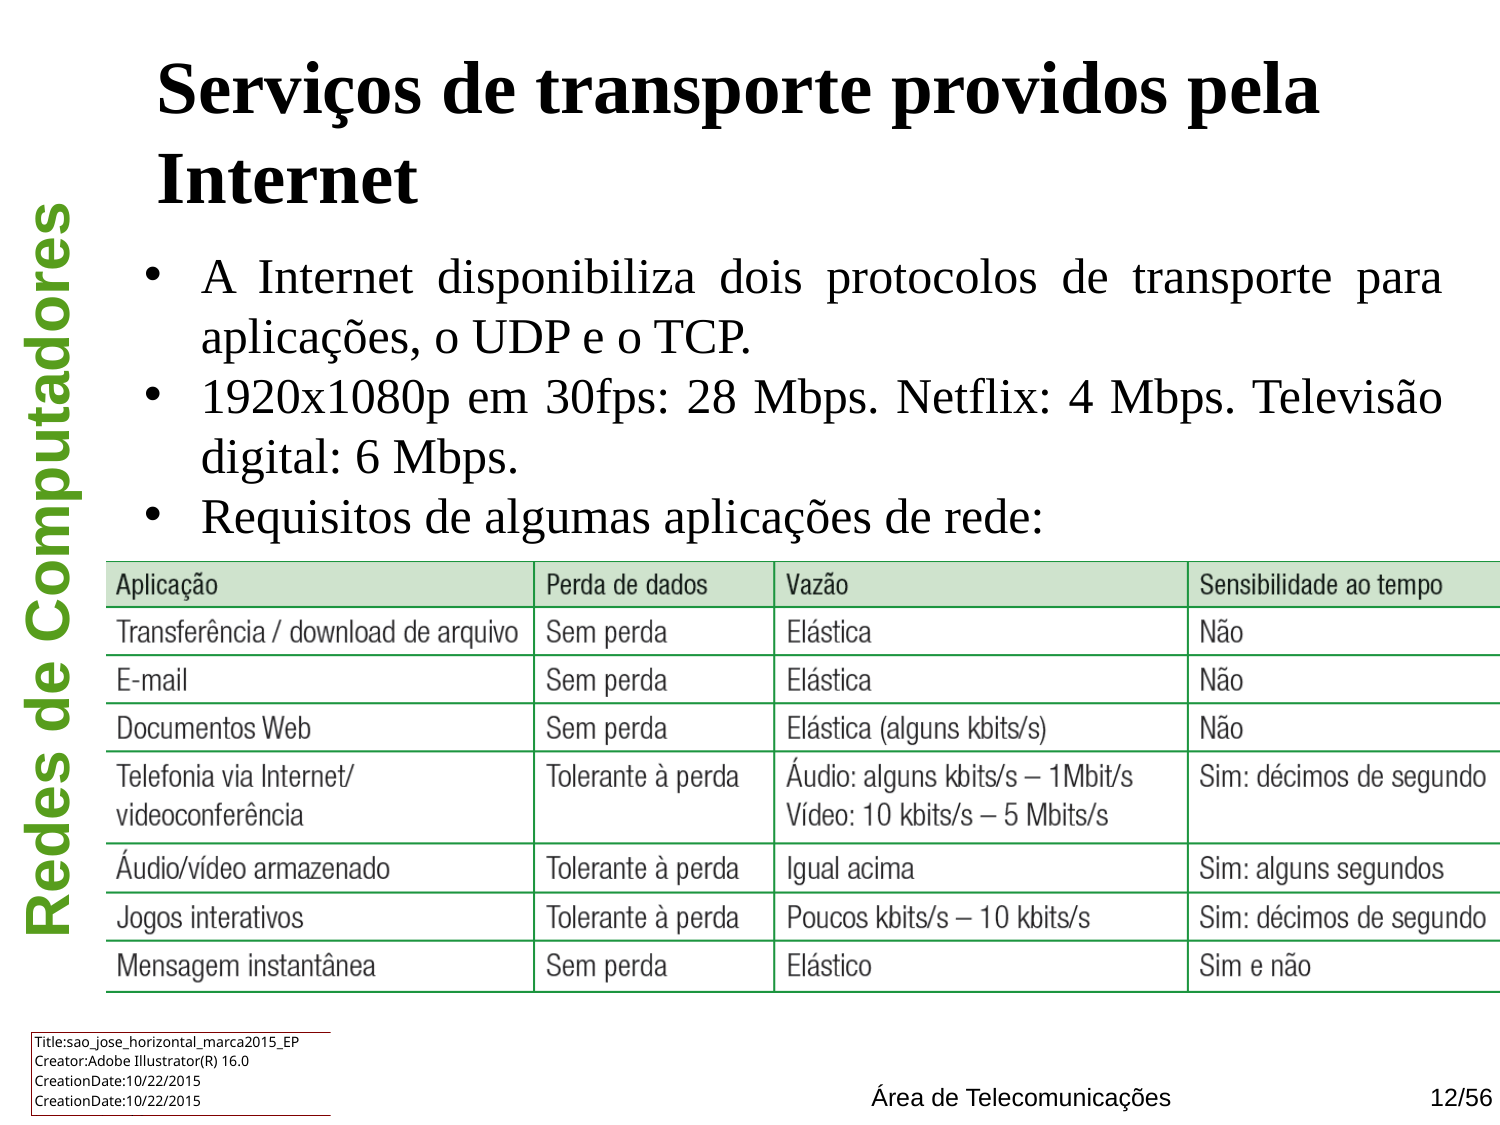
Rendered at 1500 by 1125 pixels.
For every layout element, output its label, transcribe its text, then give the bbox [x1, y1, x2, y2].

text_box A Internet disponibiliza dois protocolos de transporte para aplicações, o UDP e o TCP. 1920x1080p em 30fps: 28 Mbps. Netflix: 4 Mbps. Televisão digital: 6 Mbps. Requisitos de algumas aplicações de rede: [129, 236, 1459, 561]
picture [106, 561, 1500, 993]
text_box A Internet disponibiliza dois protocolos de transporte para aplicações, o UDP e o TCP. 1920x1080p em 30fps: 28 Mbps. Netflix: 4 Mbps. Televisão digital: 6 Mbps. Requisitos de algumas aplicações de rede: [129, 993, 1459, 1083]
text_box Serviços de transporte providos pela Internet [141, 30, 1453, 315]
